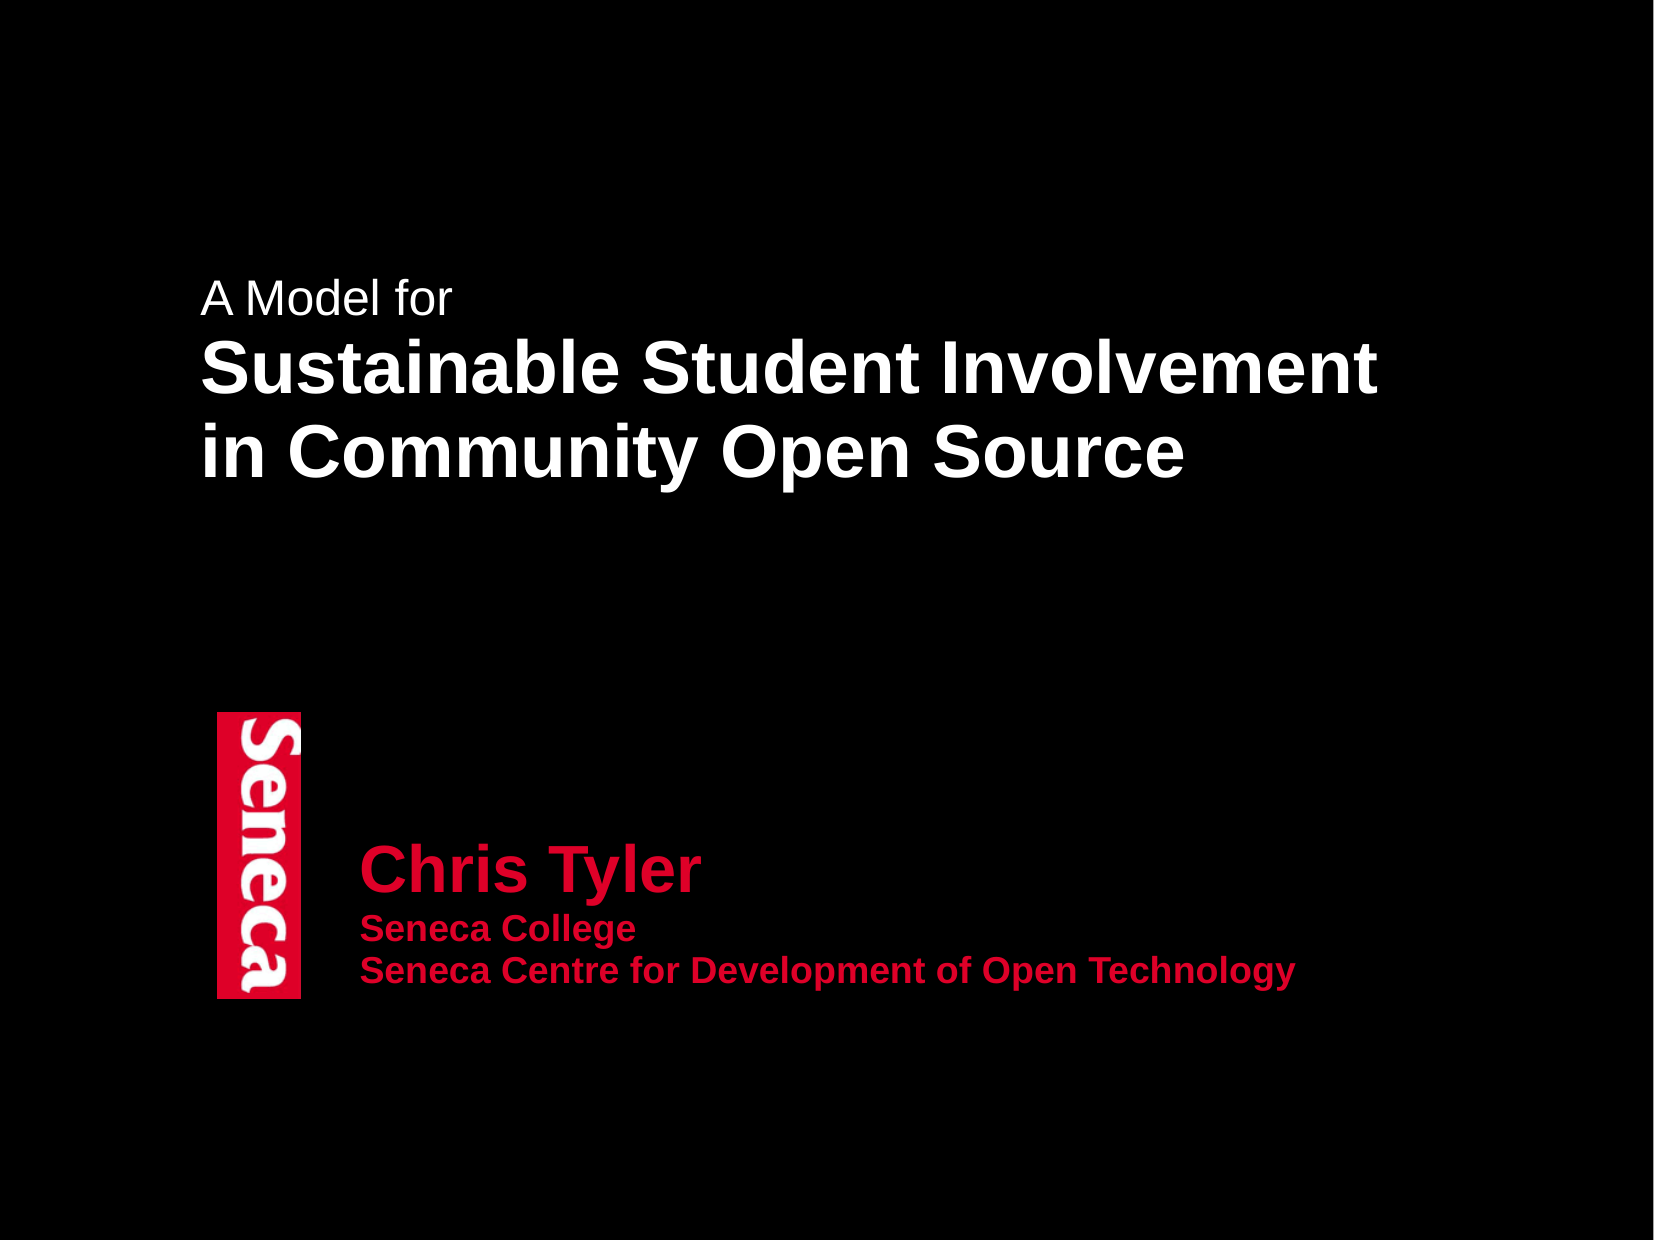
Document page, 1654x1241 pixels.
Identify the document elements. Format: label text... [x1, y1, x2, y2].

text_box Chris Tyler Seneca College Seneca Centre for Development of Open Technology [344, 825, 1313, 999]
picture [217, 712, 301, 999]
text_box A Model for Sustainable Student Involvement in Community Open Source [185, 262, 1426, 502]
